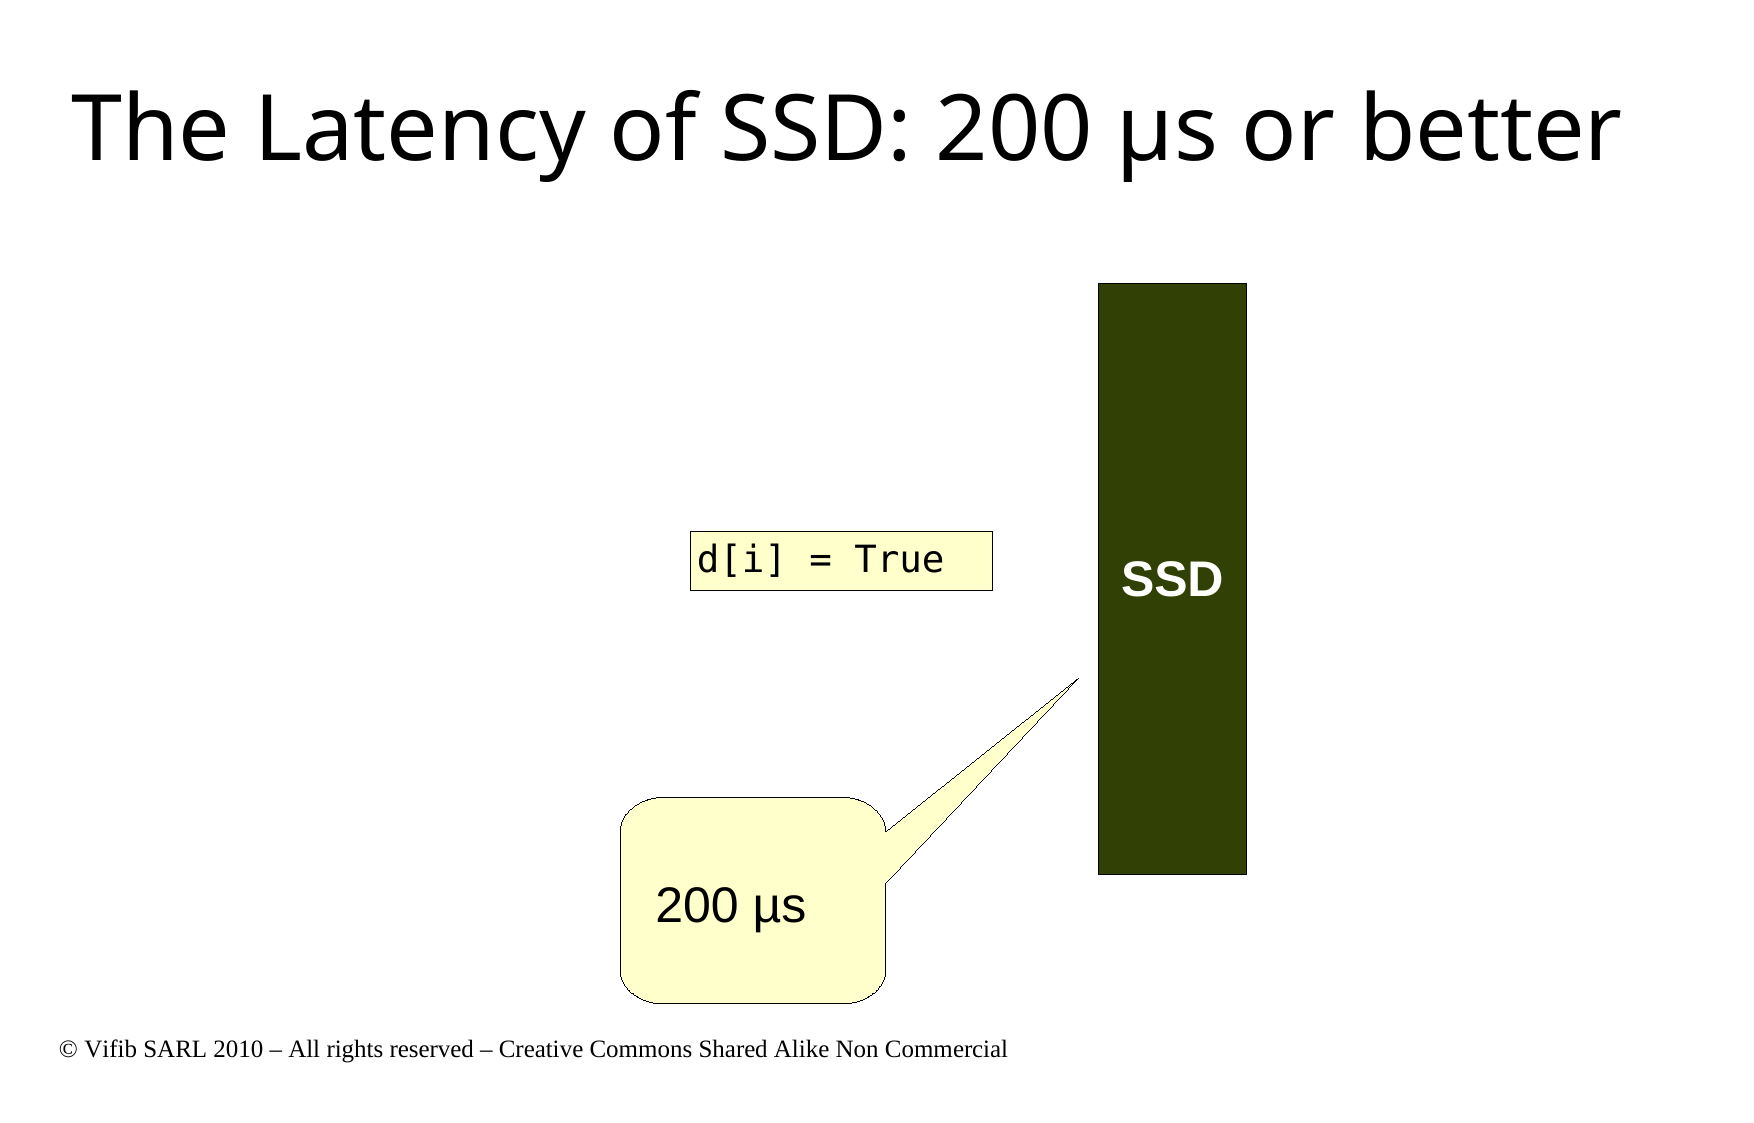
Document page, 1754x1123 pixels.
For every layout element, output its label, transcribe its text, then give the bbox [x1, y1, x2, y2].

text_box d[i] = True [690, 531, 993, 591]
title The Latency of SSD: 200 µs or better [71, 63, 1707, 187]
text_box 200 µs [655, 877, 807, 934]
text_box SSD [1098, 283, 1247, 875]
text_box [620, 678, 1079, 1004]
